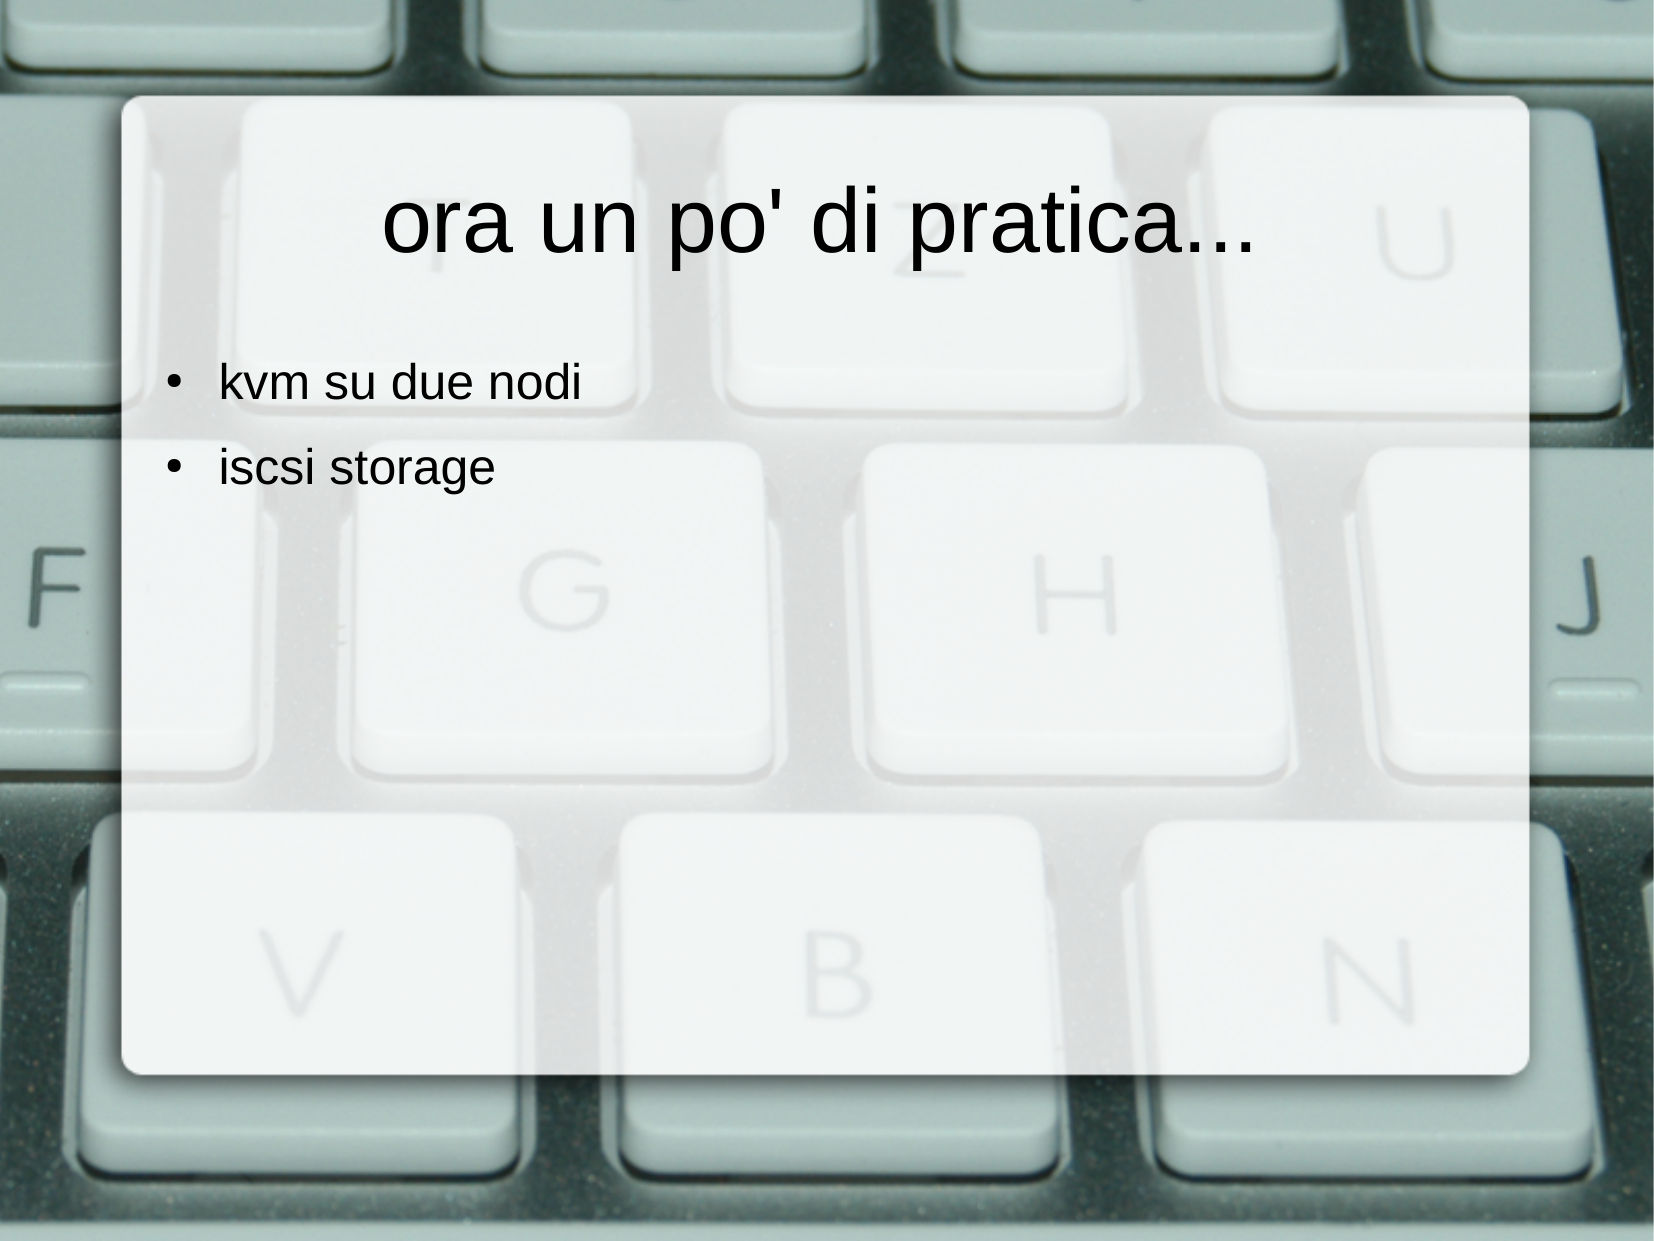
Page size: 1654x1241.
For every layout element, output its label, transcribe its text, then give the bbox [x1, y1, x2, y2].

list kvm su due nodi iscsi storage [147, 354, 1506, 1074]
title ora un po' di pratica... [135, 117, 1506, 325]
picture [0, 0, 1654, 1241]
